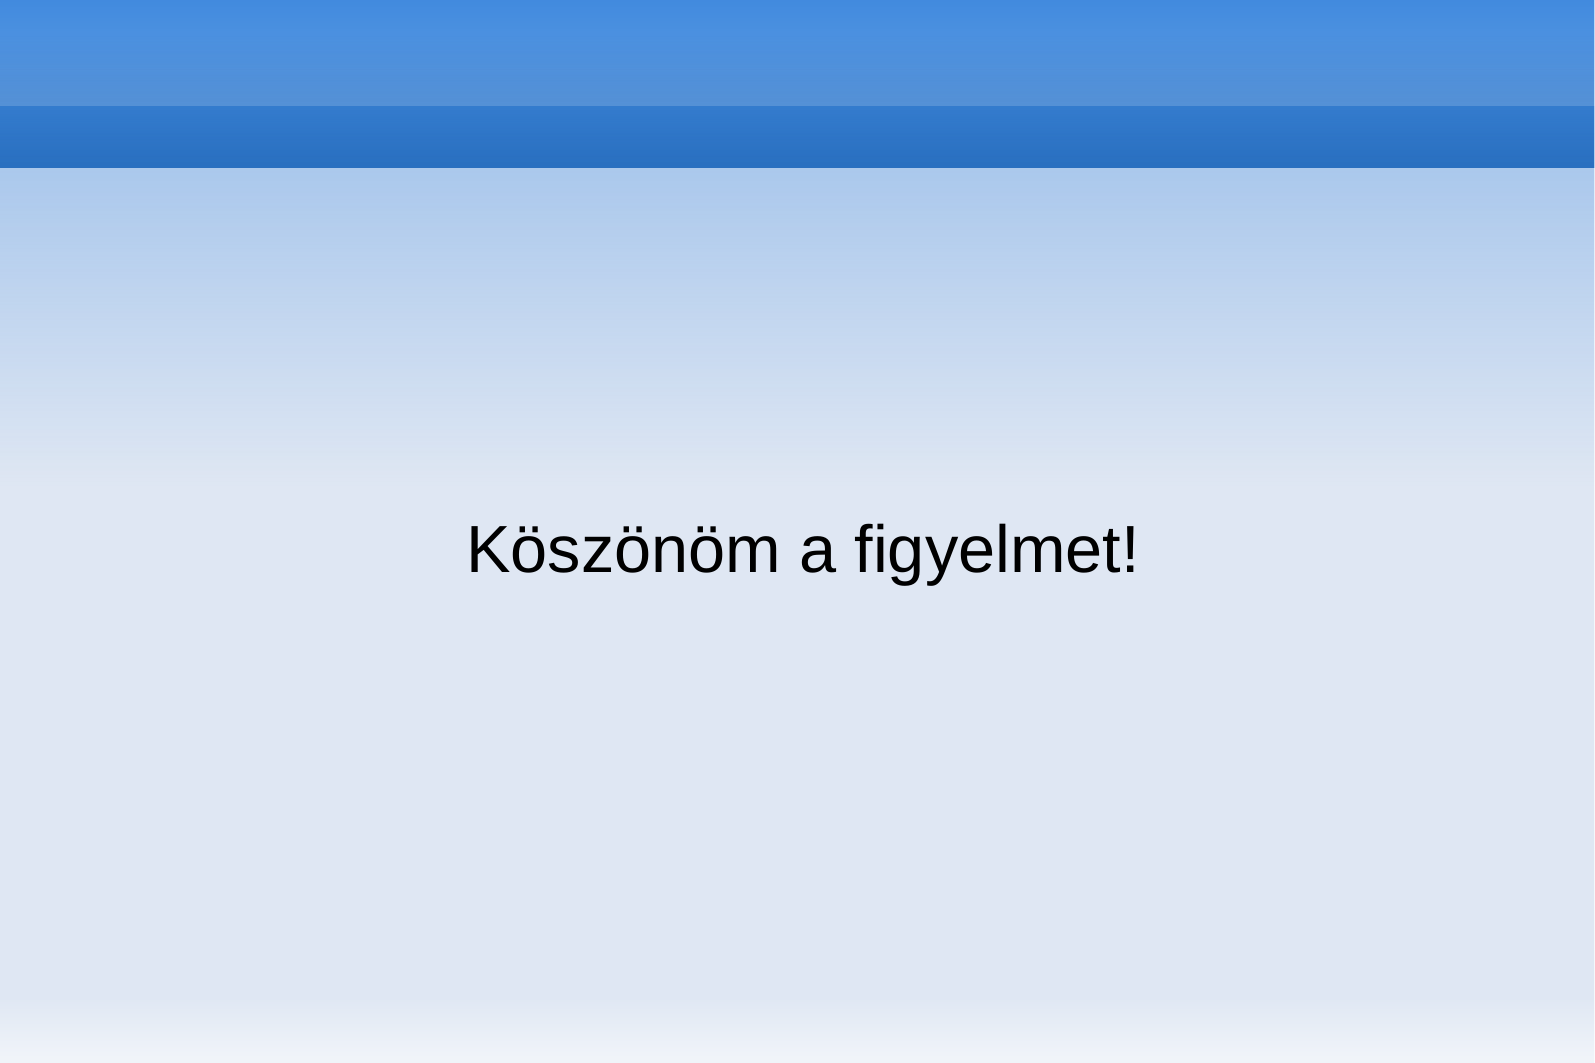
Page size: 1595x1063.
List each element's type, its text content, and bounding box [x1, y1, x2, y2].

list Köszönöm a figyelmet! [84, 512, 1505, 655]
picture [0, 0, 1595, 1063]
